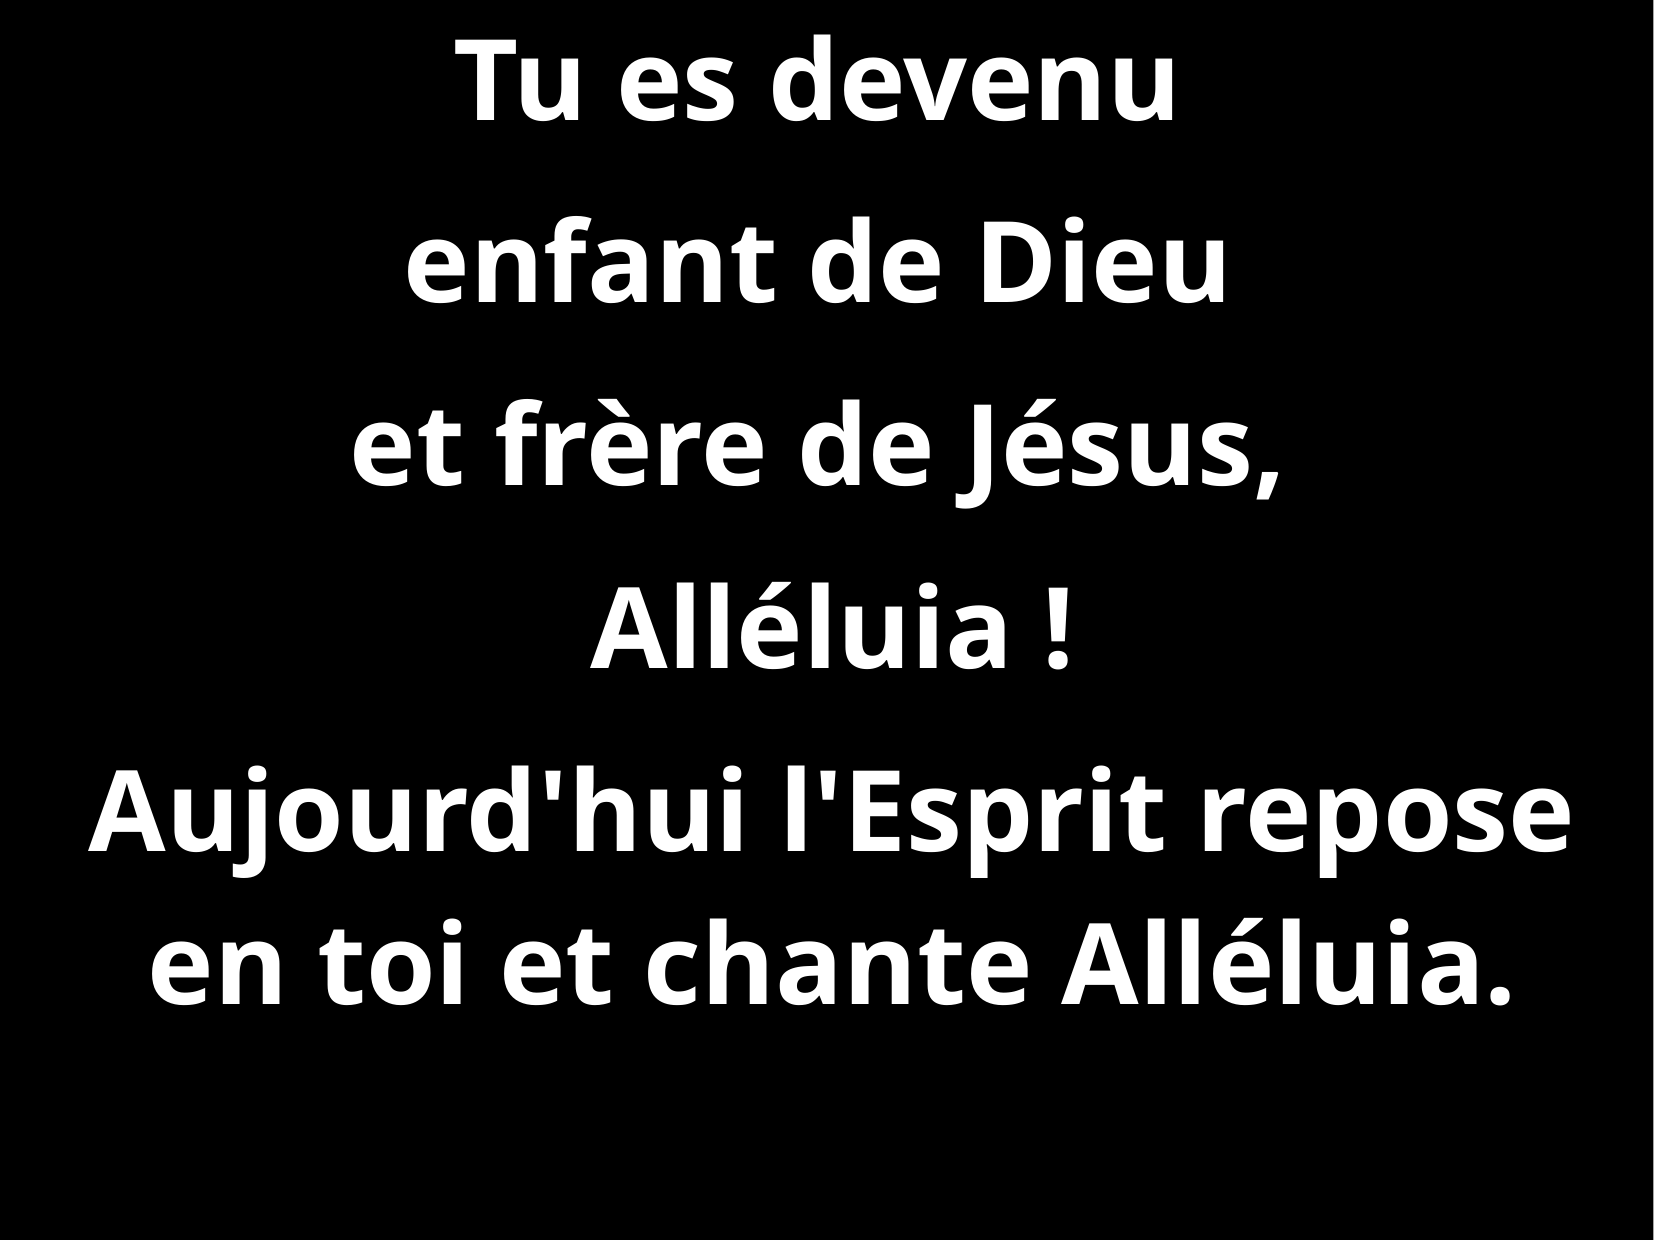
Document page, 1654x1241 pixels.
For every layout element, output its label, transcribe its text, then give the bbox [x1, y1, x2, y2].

list Tu es devenu enfant de Dieu et frère de Jésus, Alléluia ! Aujourd'hui l'Esprit repose en toi et chante Alléluia. [88, 0, 1577, 1241]
